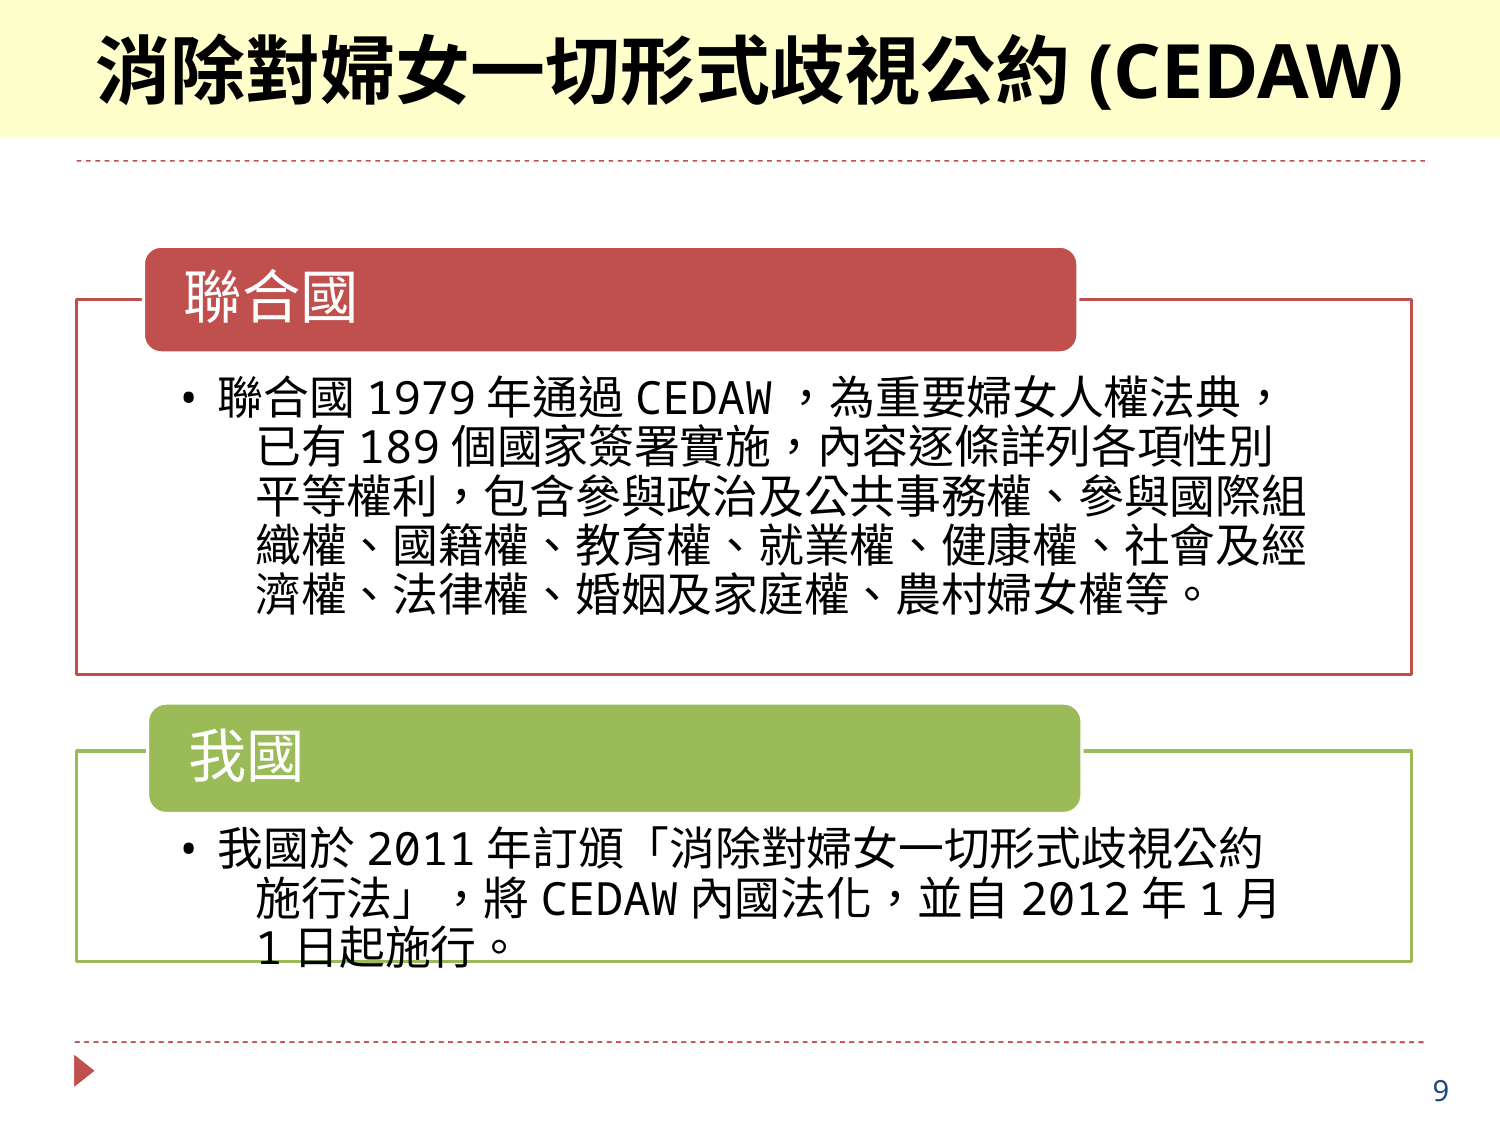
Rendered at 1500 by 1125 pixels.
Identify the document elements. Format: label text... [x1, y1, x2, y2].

text_box 9 [1417, 1065, 1500, 1125]
text_box 聯合國1979年通過CEDAW，為重要婦女人權法典，已有189個國家簽署實施，內容逐條詳列各項性別平等權利，包含參與政治及公共事務權、參與國際組織權、國籍權、教育權、就業權、健康權、社會及經濟權、法律權、婚姻及家庭權、農村婦女權等。 [76, 299, 1412, 675]
text_box 我國於2011年訂頒「消除對婦女一切形式歧視公約施行法」，將CEDAW內國法化，並自2012年1月1日起施行。 [76, 751, 1412, 962]
text_box 消除對婦女一切形式歧視公約(CEDAW) [0, 0, 1500, 138]
text_box 聯合國 [143, 246, 1078, 353]
text_box 我國 [147, 703, 1083, 814]
text_box [29, 113, 408, 197]
